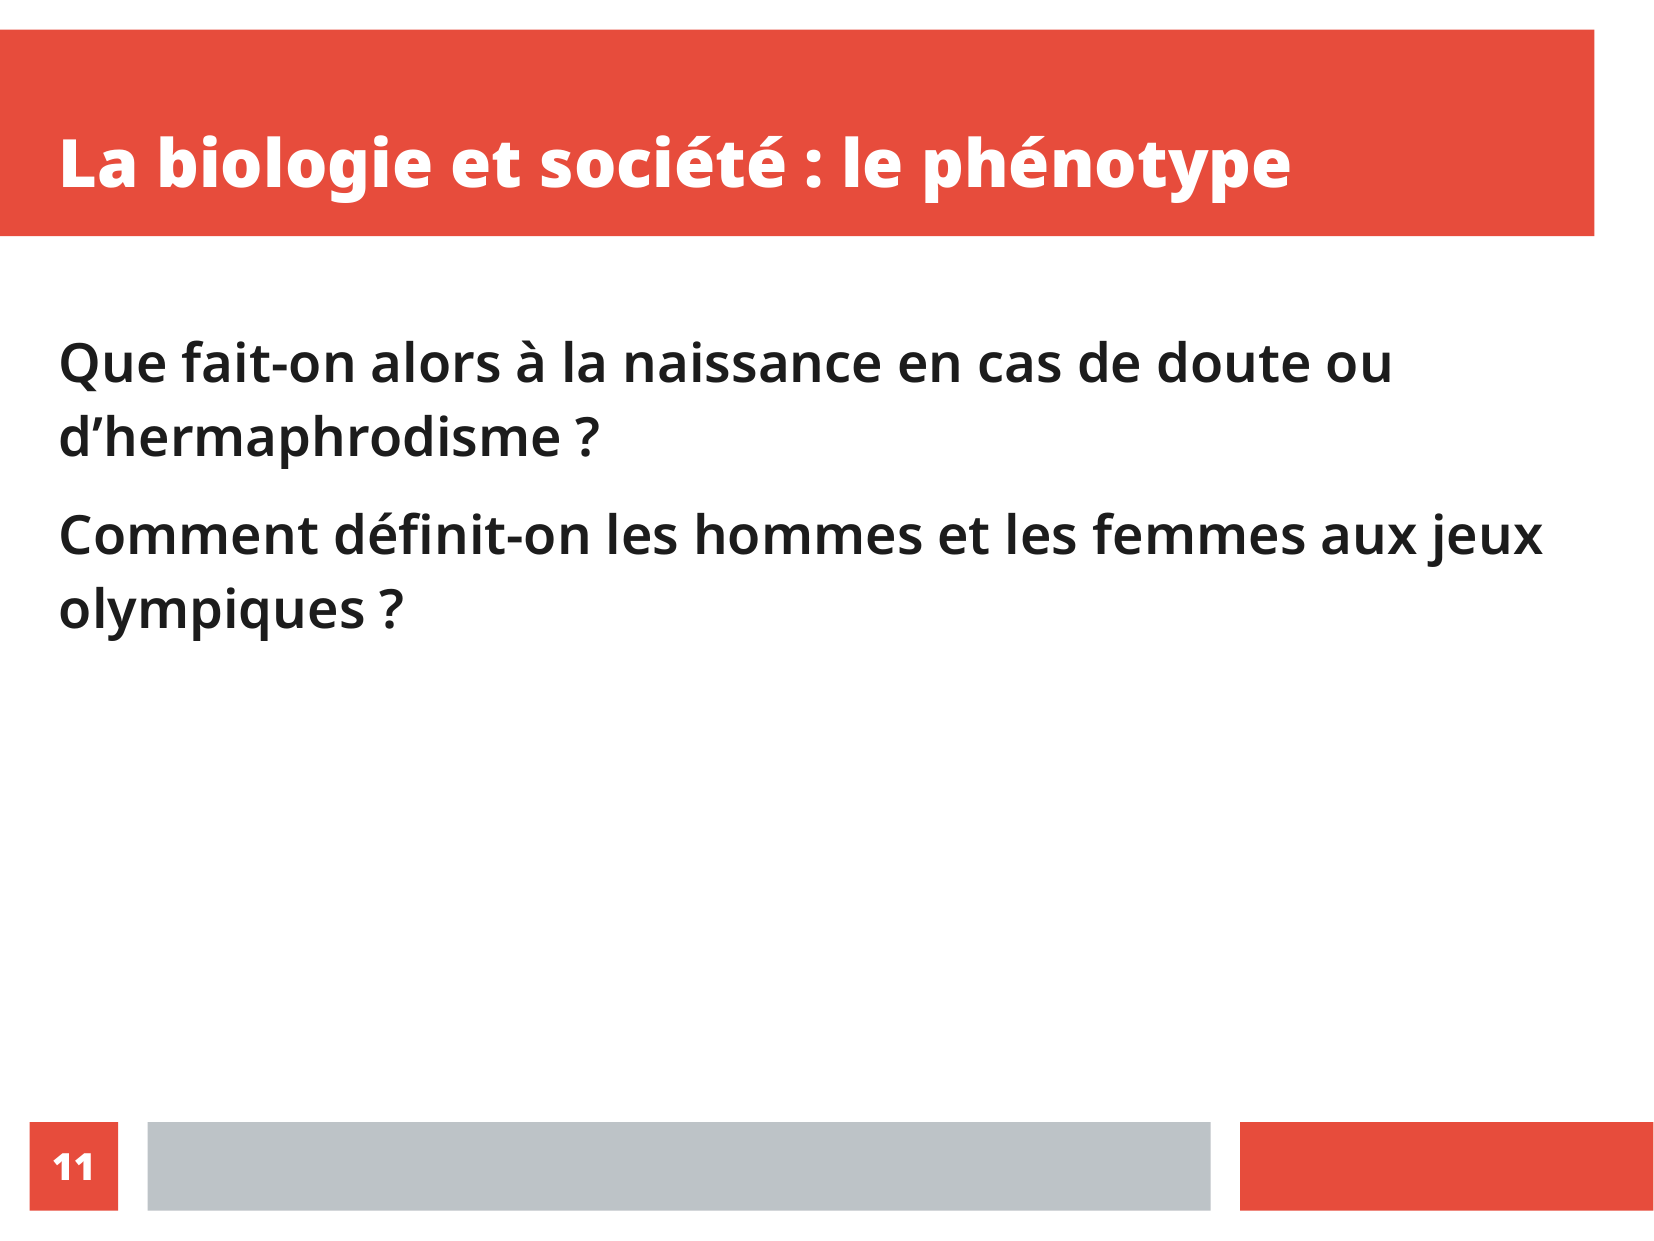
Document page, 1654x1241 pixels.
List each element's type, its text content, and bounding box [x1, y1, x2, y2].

list Que fait-on alors à la naissance en cas de doute ou d’hermaphrodisme ? Comment définit-on les hommes et les femmes aux jeux olympiques ? [59, 324, 1565, 1093]
title La biologie et société : le phénotype [59, 59, 1595, 207]
